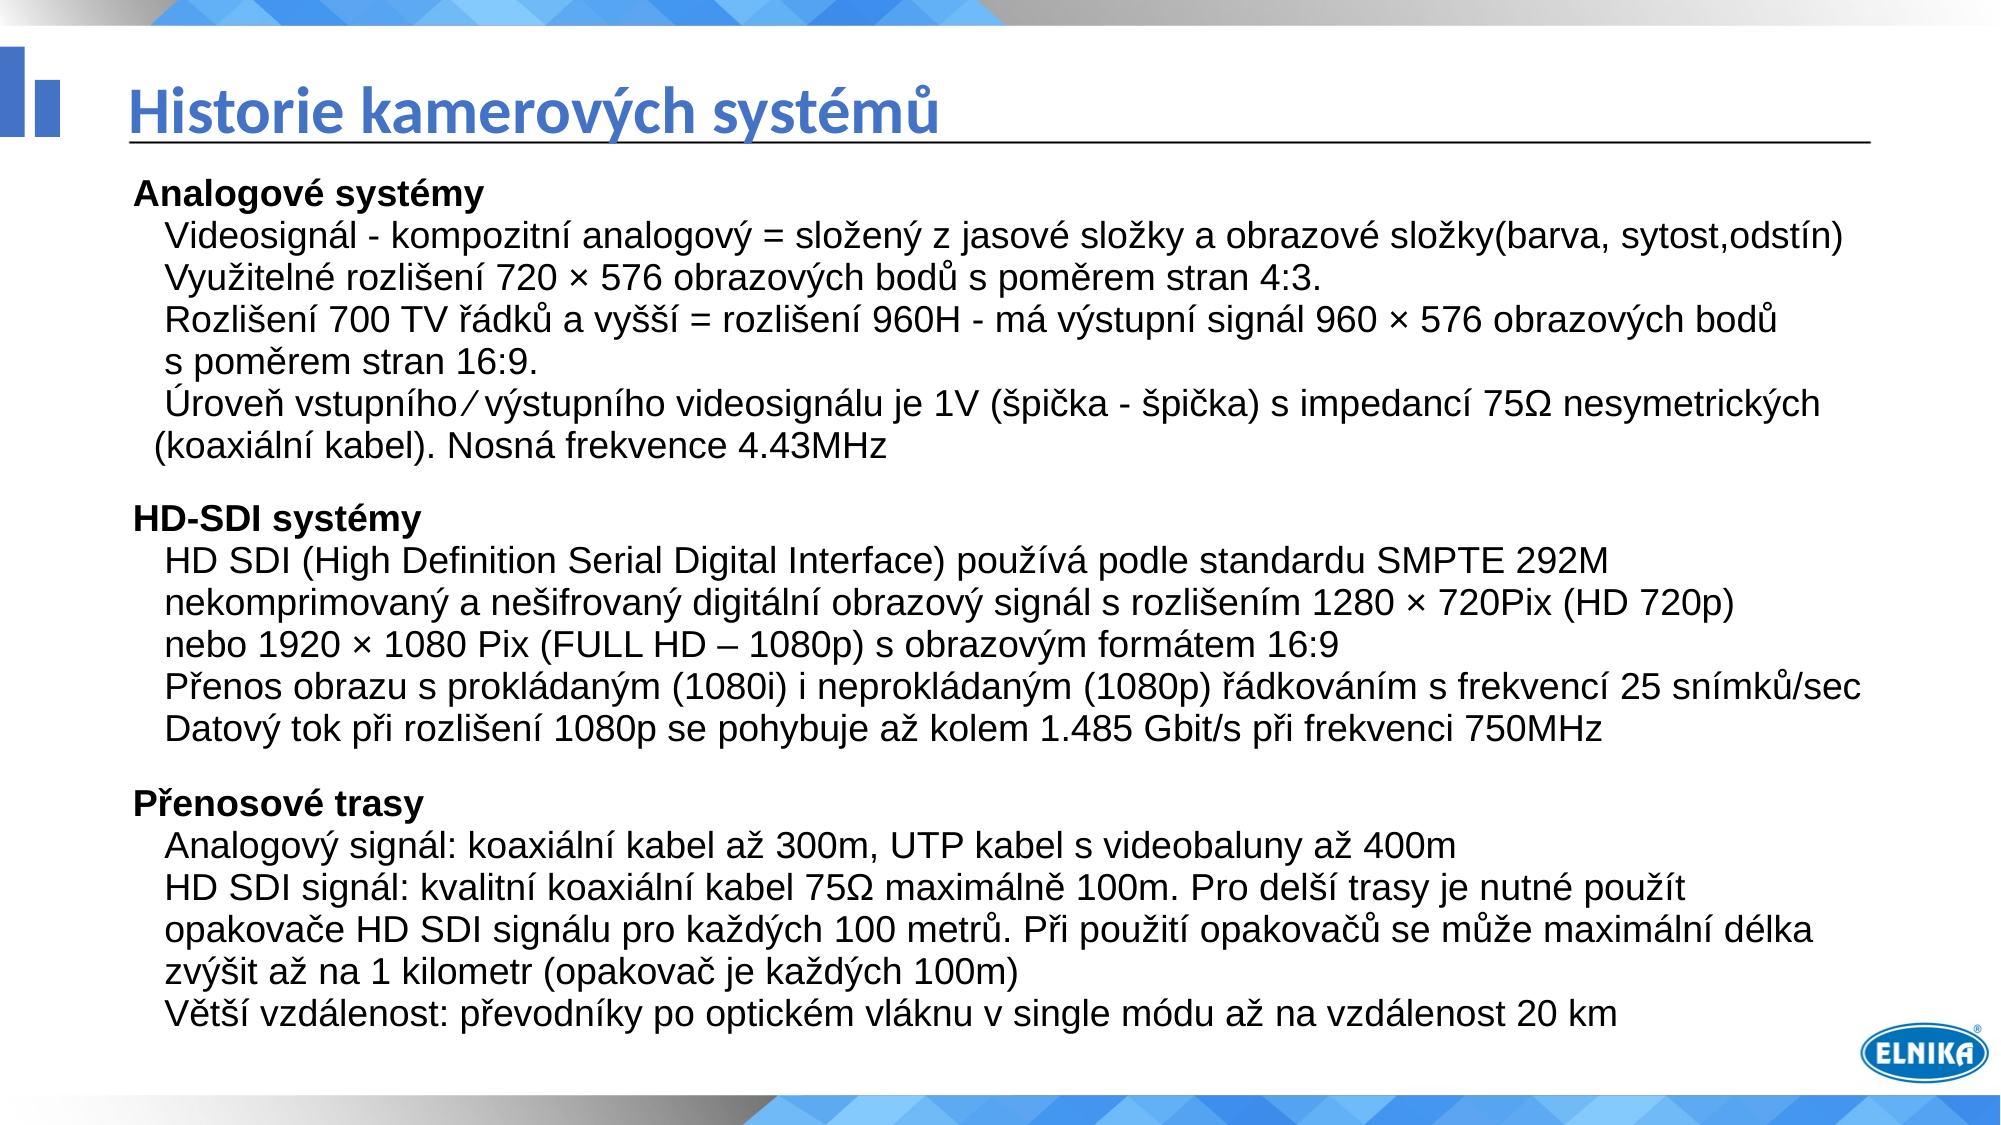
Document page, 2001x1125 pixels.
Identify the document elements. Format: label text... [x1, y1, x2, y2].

picture [0, 0, 2001, 1125]
text_box Analogové systémy Videosignál - kompozitní analogový = složený z jasové složky a obrazové složky(barva, sytost,odstín) Využitelné rozlišení 720 × 576 obrazových bodů s poměrem stran 4:3. Rozlišení 700 TV řádků a vyšší = rozlišení 960H - má výstupní signál 960 × 576 obrazových bodů s poměrem stran 16:9. Úroveň vstupního ⁄ výstupního videosignálu je 1V (špička - špička) s impedancí 75Ω nesymetrických (koaxiální kabel). Nosná frekvence 4.43MHz [118, 165, 1890, 490]
text_box HD-SDI systémy HD SDI (High Definition Serial Digital Interface) používá podle standardu SMPTE 292M nekomprimovaný a nešifrovaný digitální obrazový signál s rozlišením 1280 × 720Pix (HD 720p) nebo 1920 × 1080 Pix (FULL HD – 1080p) s obrazovým formátem 16:9 Přenos obrazu s prokládaným (1080i) i neprokládaným (1080p) řádkováním s frekvencí 25 snímků/sec Datový tok při rozlišení 1080p se pohybuje až kolem 1.485 Gbit/s při frekvenci 750MHz [118, 490, 1890, 841]
text_box Historie kamerových systémů [78, 58, 1152, 154]
text_box Přenosové trasy Analogový signál: koaxiální kabel až 300m, UTP kabel s videobaluny až 400m HD SDI signál: kvalitní koaxiální kabel 75Ω maximálně 100m. Pro delší trasy je nutné použít opakovače HD SDI signálu pro každých 100 metrů. Při použití opakovačů se může maximální délka zvýšit až na 1 kilometr (opakovač je každých 100m) Větší vzdálenost: převodníky po optickém vláknu v single módu až na vzdálenost 20 km [118, 775, 1861, 1043]
